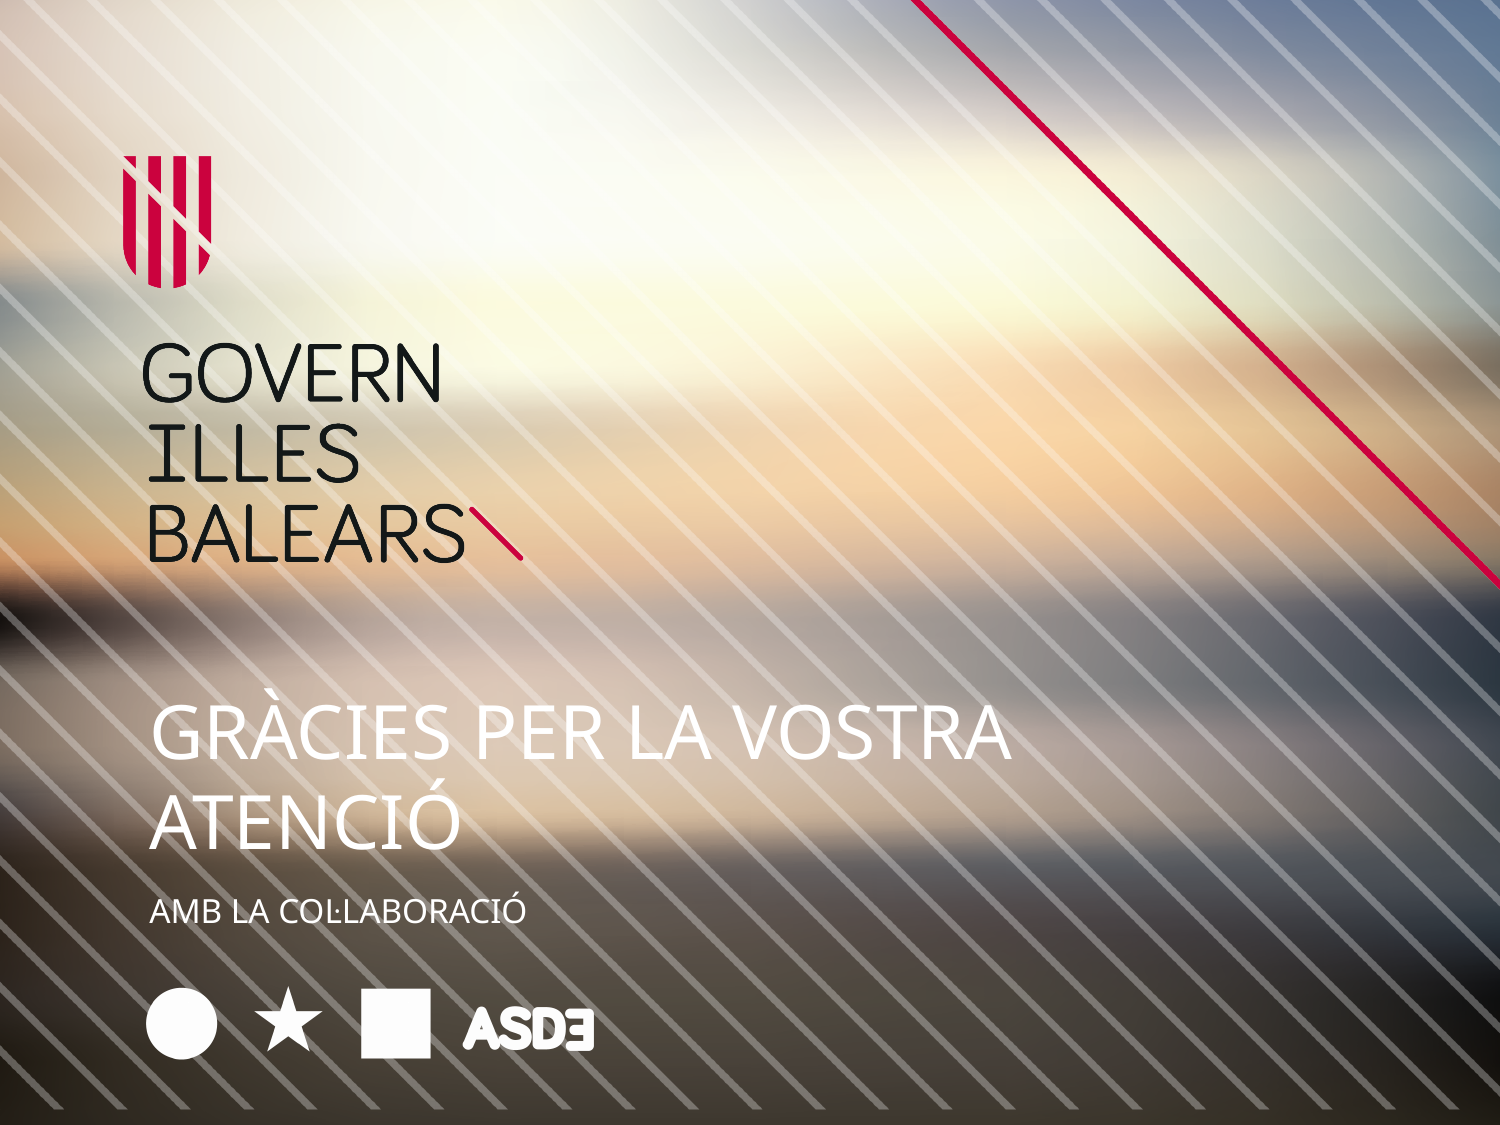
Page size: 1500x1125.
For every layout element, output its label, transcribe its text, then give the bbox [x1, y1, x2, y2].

picture [0, 0, 1500, 1125]
text_box AMB LA COL·LABORACIÓ [134, 883, 1269, 939]
text_box GRÀCIES PER LA VOSTRA ATENCIÓ [134, 677, 1269, 872]
